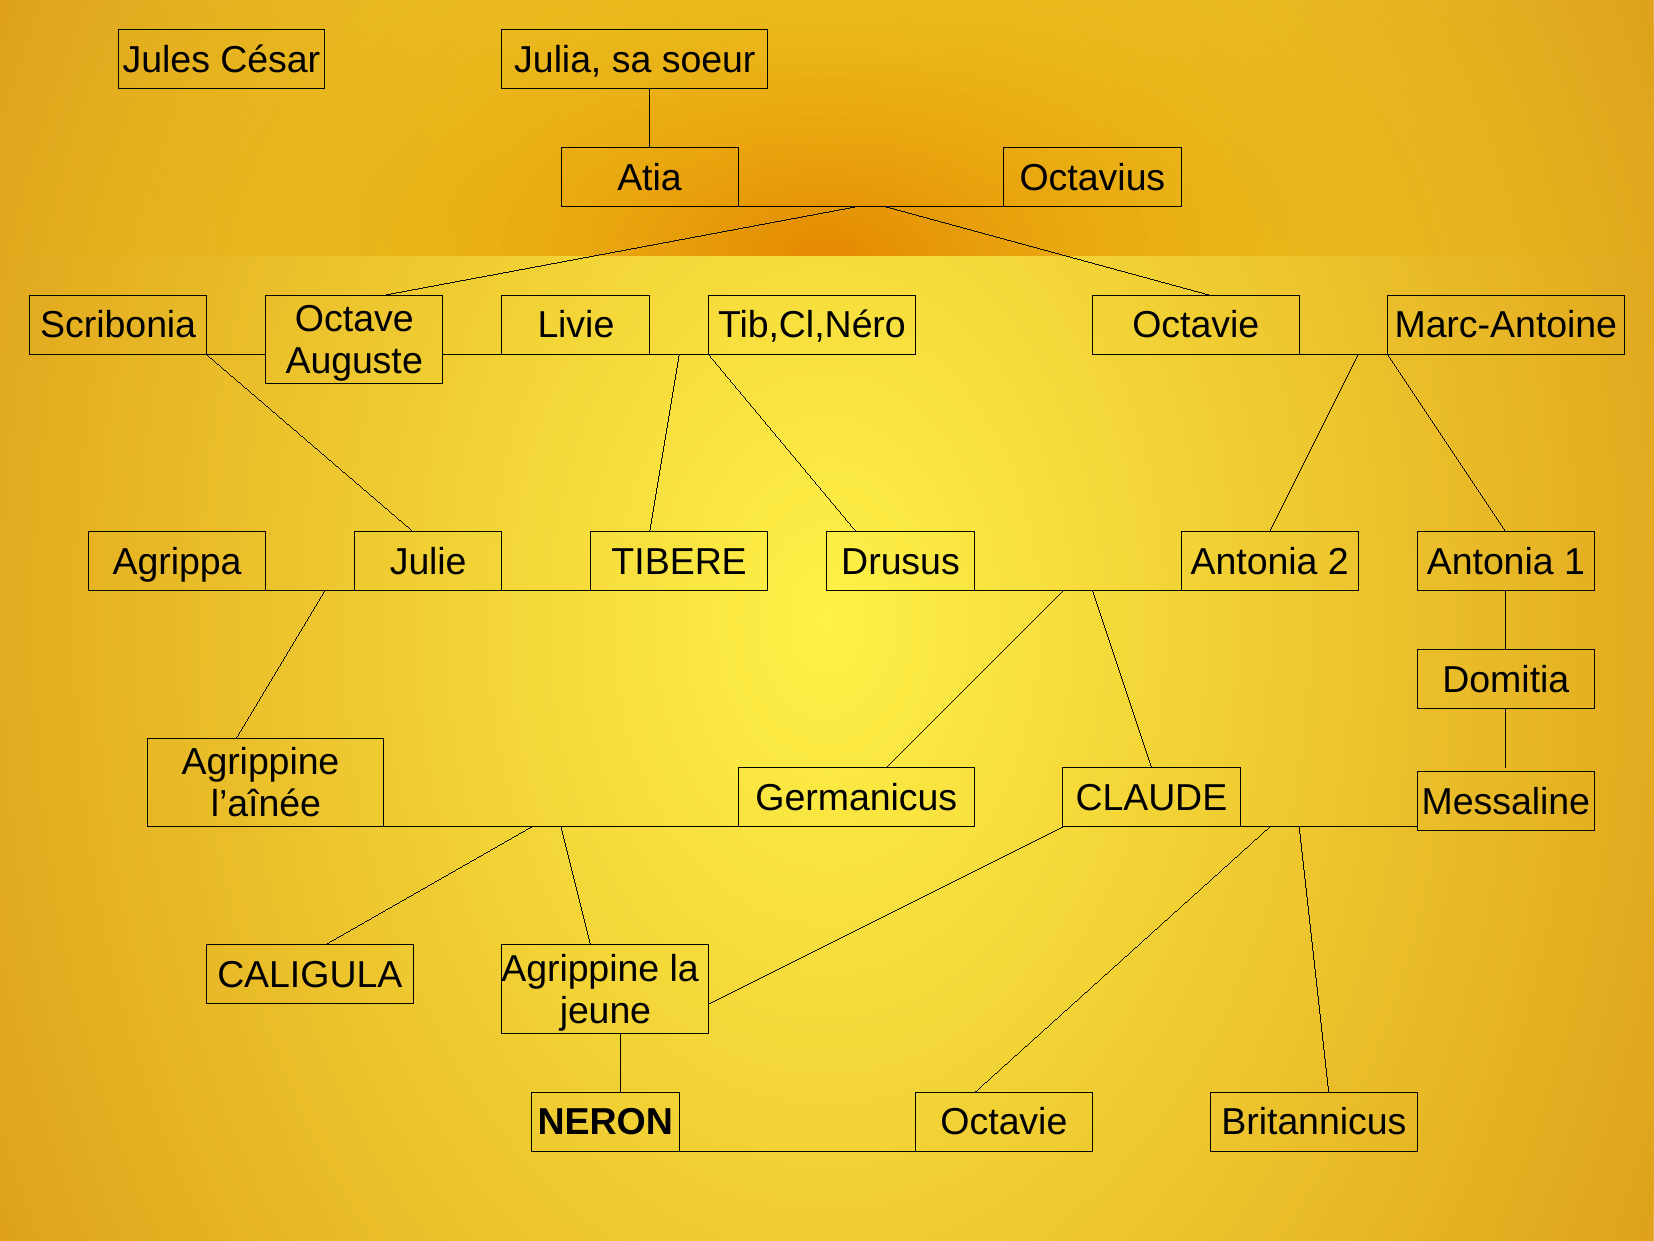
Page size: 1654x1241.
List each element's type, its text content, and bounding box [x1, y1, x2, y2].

text_box TIBERE [590, 531, 768, 591]
text_box Tib,Cl,Néro [708, 295, 916, 355]
text_box Octavie [915, 1092, 1093, 1152]
text_box Messaline [1417, 771, 1595, 831]
text_box Julia, sa soeur [501, 29, 768, 89]
text_box Marc-Antoine [1387, 295, 1625, 355]
text_box Antonia 2 [1181, 531, 1359, 591]
text_box Julie [354, 531, 502, 591]
text_box Britannicus [1210, 1092, 1418, 1152]
text_box Agrippine la jeune [501, 944, 709, 1034]
text_box Jules César [118, 29, 325, 89]
text_box Agrippa [88, 531, 266, 591]
text_box Antonia 1 [1417, 531, 1595, 591]
text_box Livie [501, 295, 650, 355]
text_box Domitia [1417, 649, 1595, 709]
text_box Octavie [1092, 295, 1300, 355]
text_box CALIGULA [206, 944, 414, 1004]
text_box CLAUDE [1062, 767, 1241, 827]
text_box NERON [531, 1092, 680, 1152]
text_box Octavius [1003, 147, 1182, 207]
text_box Atia [561, 147, 739, 207]
text_box Germanicus [738, 767, 975, 827]
text_box Scribonia [29, 295, 207, 355]
text_box Agrippine l’aînée [147, 738, 384, 827]
text_box Octave Auguste [265, 295, 443, 384]
text_box Drusus [826, 531, 975, 591]
